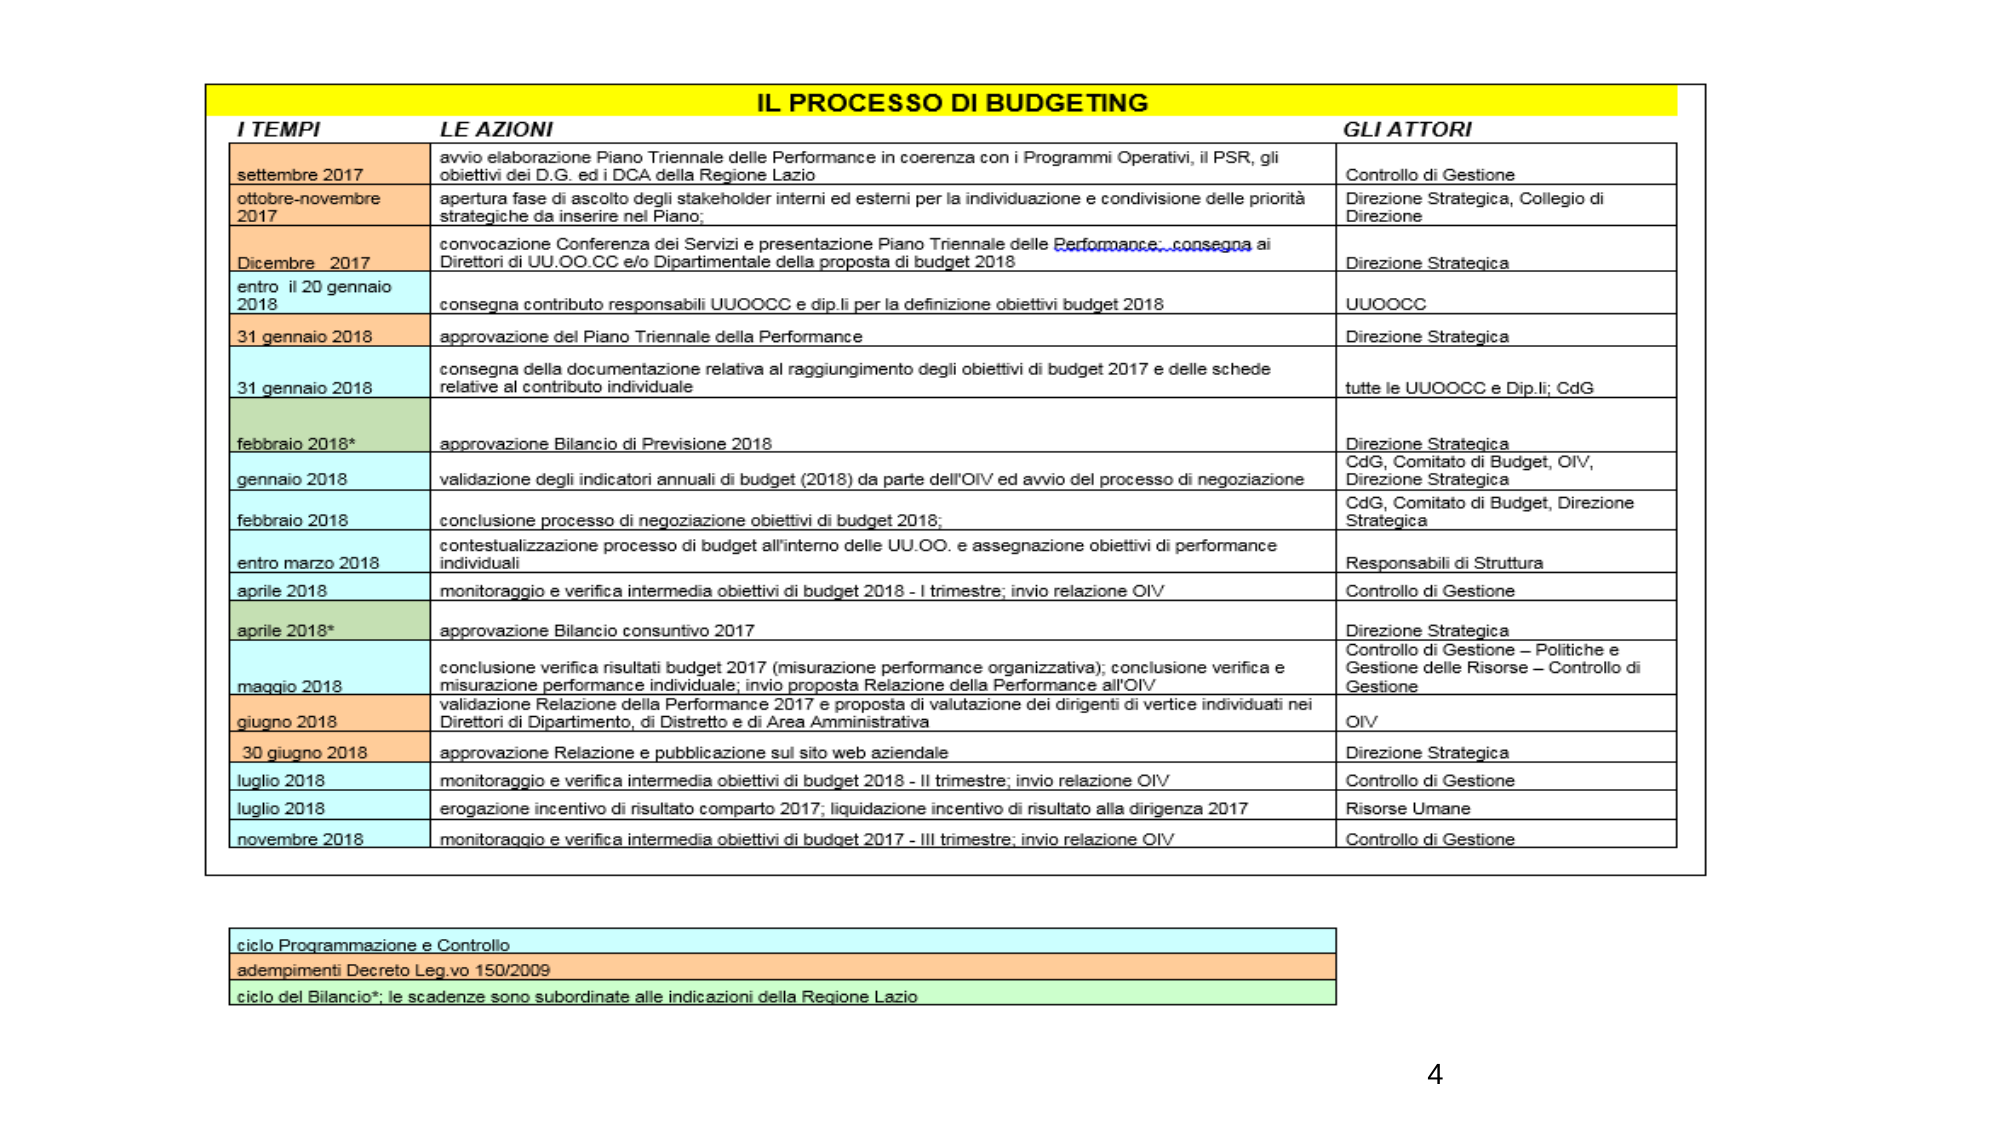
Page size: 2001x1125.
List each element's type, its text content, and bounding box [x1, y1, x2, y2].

slide_number <numero> [1412, 1042, 1863, 1103]
picture [200, 75, 1729, 1013]
